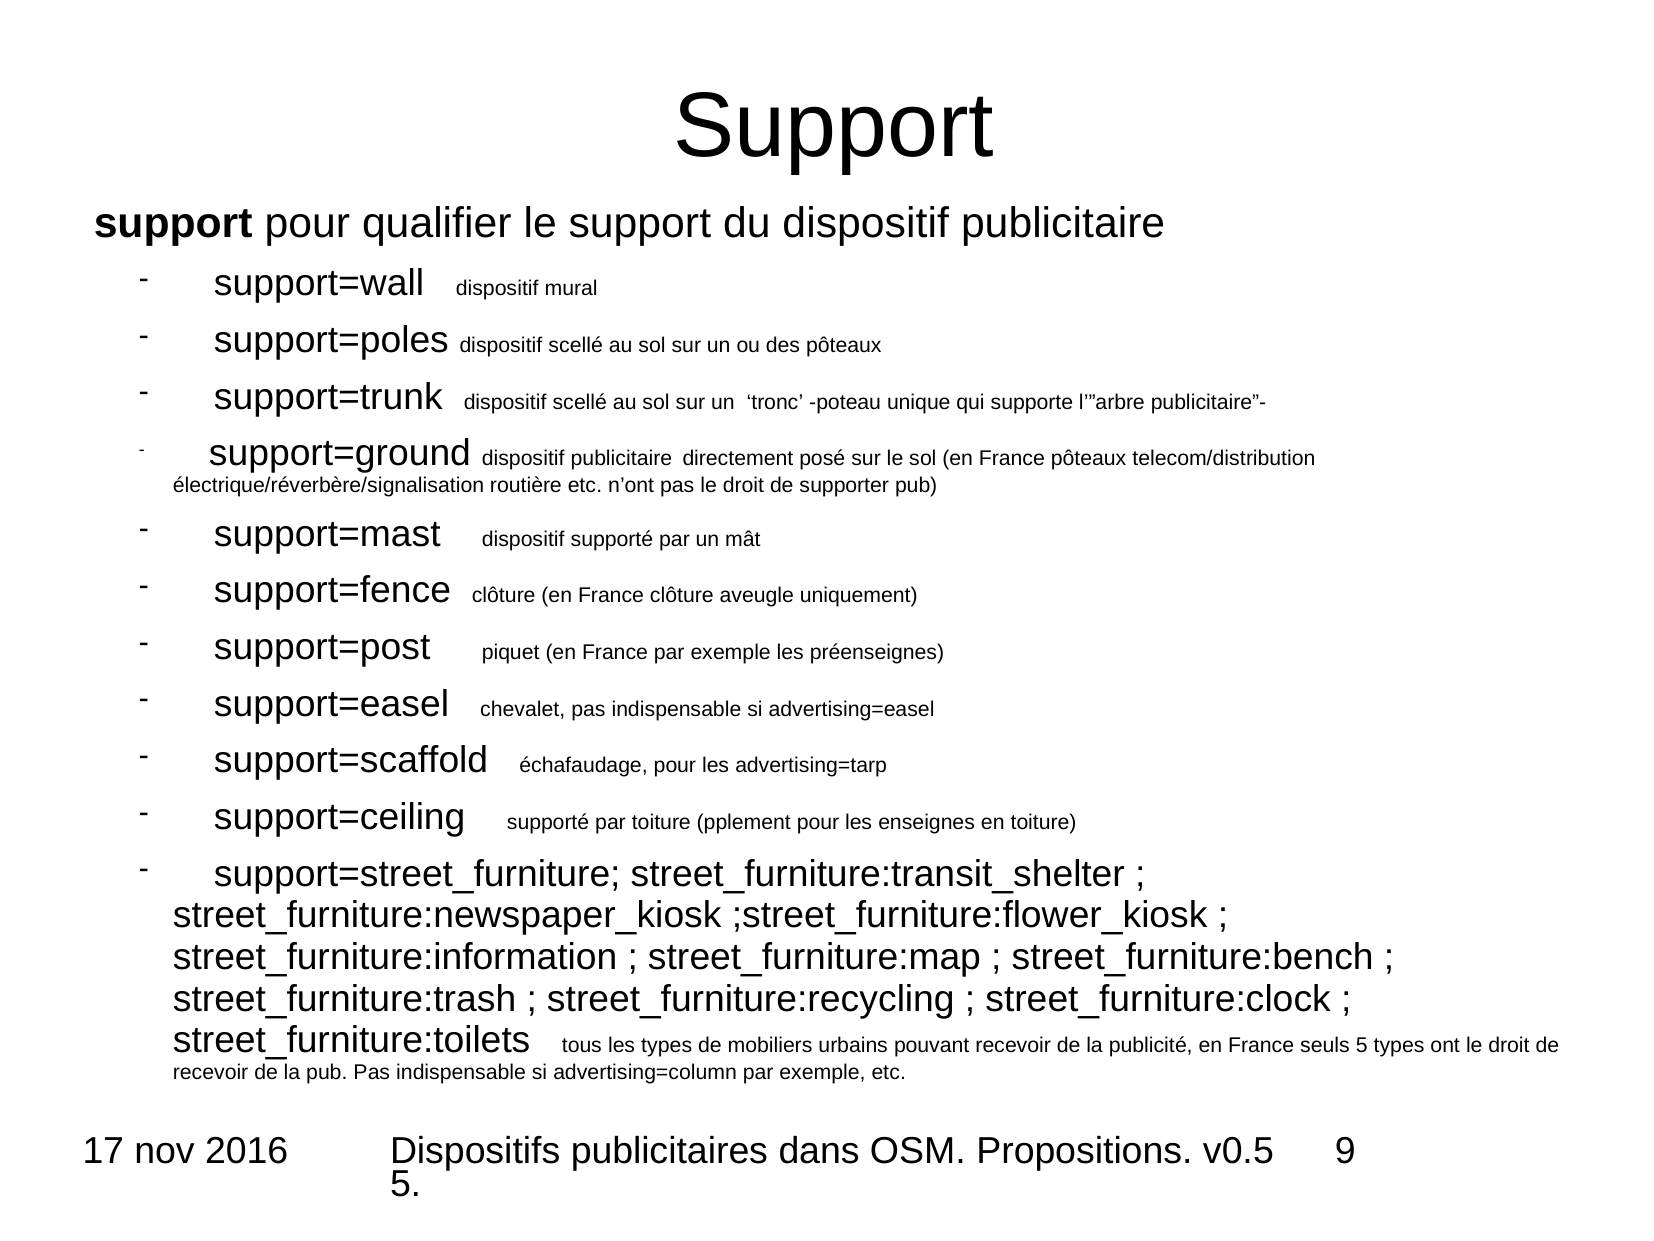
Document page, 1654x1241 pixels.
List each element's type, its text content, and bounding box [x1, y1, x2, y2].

list support pour qualifier le support du dispositif publicitaire support=wall dispositif mural support=poles dispositif scellé au sol sur un ou des pôteaux support=trunk dispositif scellé au sol sur un ‘tronc’ -poteau unique qui supporte l’”arbre publicitaire”- support=ground dispositif publicitaire directement posé sur le sol (en France pôteaux telecom/distribution électrique/réverbère/signalisation routière etc. n’ont pas le droit de supporter pub) support=mast dispositif supporté par un mât support=fence clôture (en France clôture aveugle uniquement) support=post piquet (en France par exemple les préenseignes) support=easel chevalet, pas indispensable si advertising=easel support=scaffold échafaudage, pour les advertising=tarp support=ceiling supporté par toiture (pplement pour les enseignes en toiture) support=street_furniture; street_furniture:transit_shelter ; street_furniture:newspaper_kiosk ;street_furniture:flower_kiosk ; street_furniture:information ; street_furniture:map ; street_furniture:bench ; street_furniture:trash ; street_furniture:recycling ; street_furniture:clock ; street_furniture:toilets tous les types de mobiliers urbains pouvant recevoir de la publicité, en France seuls 5 types ont le droit de recevoir de la pub. Pas indispensable si advertising=column par exemple, etc. [82, 195, 1571, 1096]
title Support [90, 19, 1579, 225]
